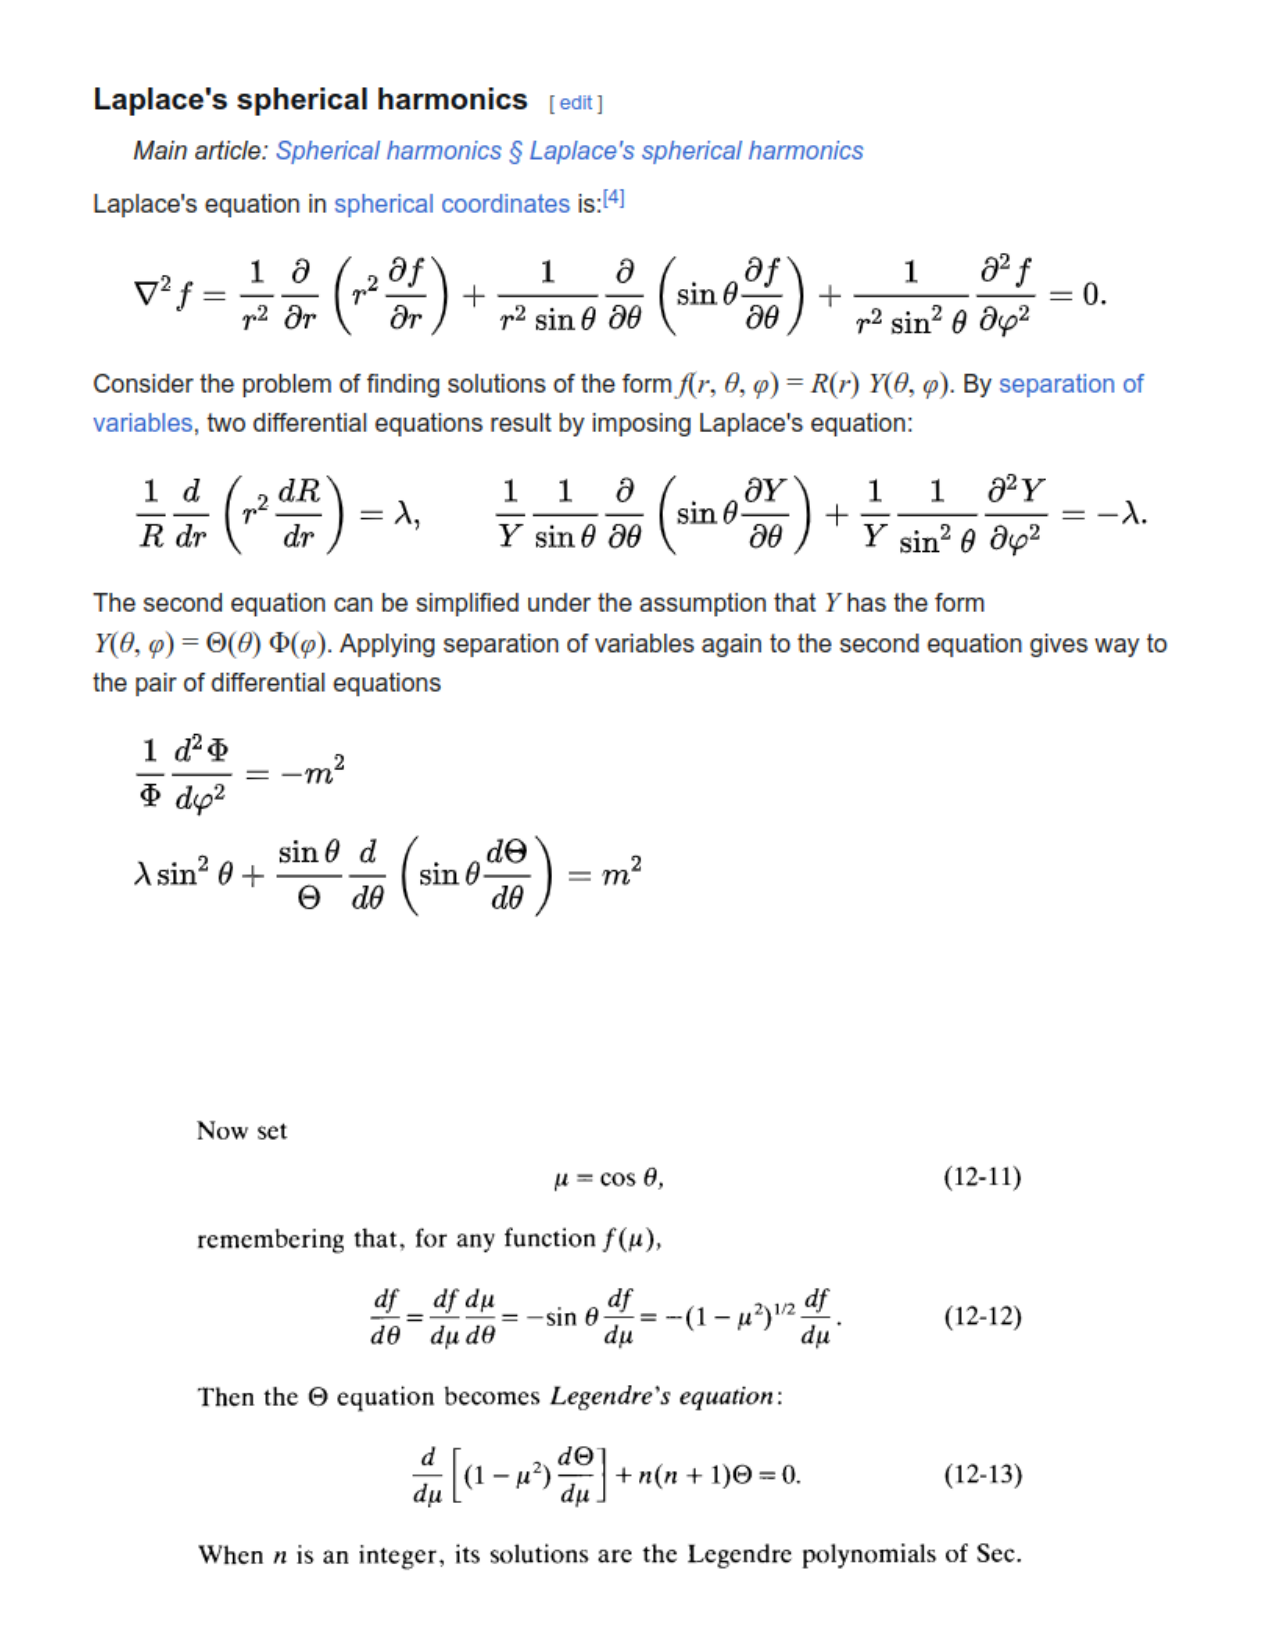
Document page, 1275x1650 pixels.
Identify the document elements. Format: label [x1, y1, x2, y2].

picture [172, 1096, 1054, 1575]
picture [58, 58, 1207, 950]
